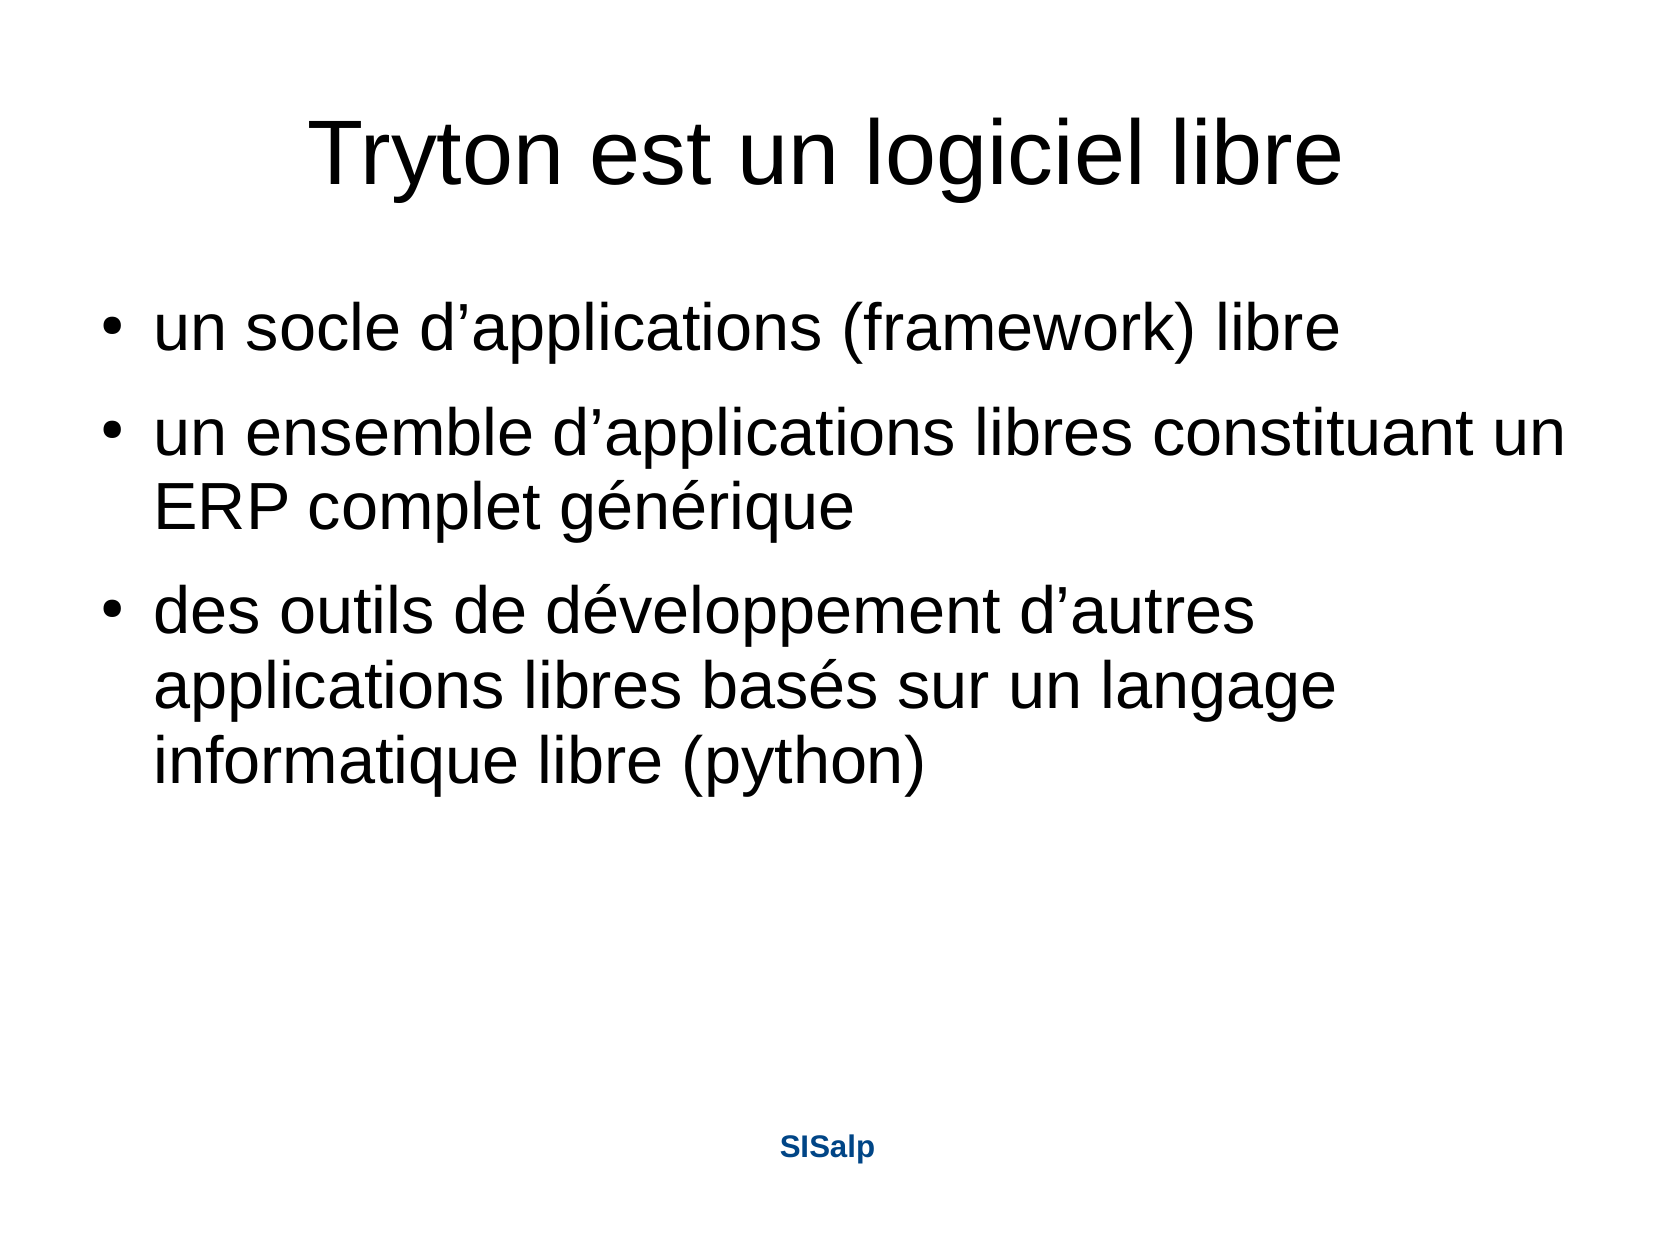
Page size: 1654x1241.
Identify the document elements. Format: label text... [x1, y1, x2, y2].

title Tryton est un logiciel libre [82, 49, 1571, 257]
list un socle d’applications (framework) libre un ensemble d’applications libres constituant un ERP complet générique des outils de développement d’autres applications libres basés sur un langage informatique libre (python) [82, 290, 1571, 1010]
